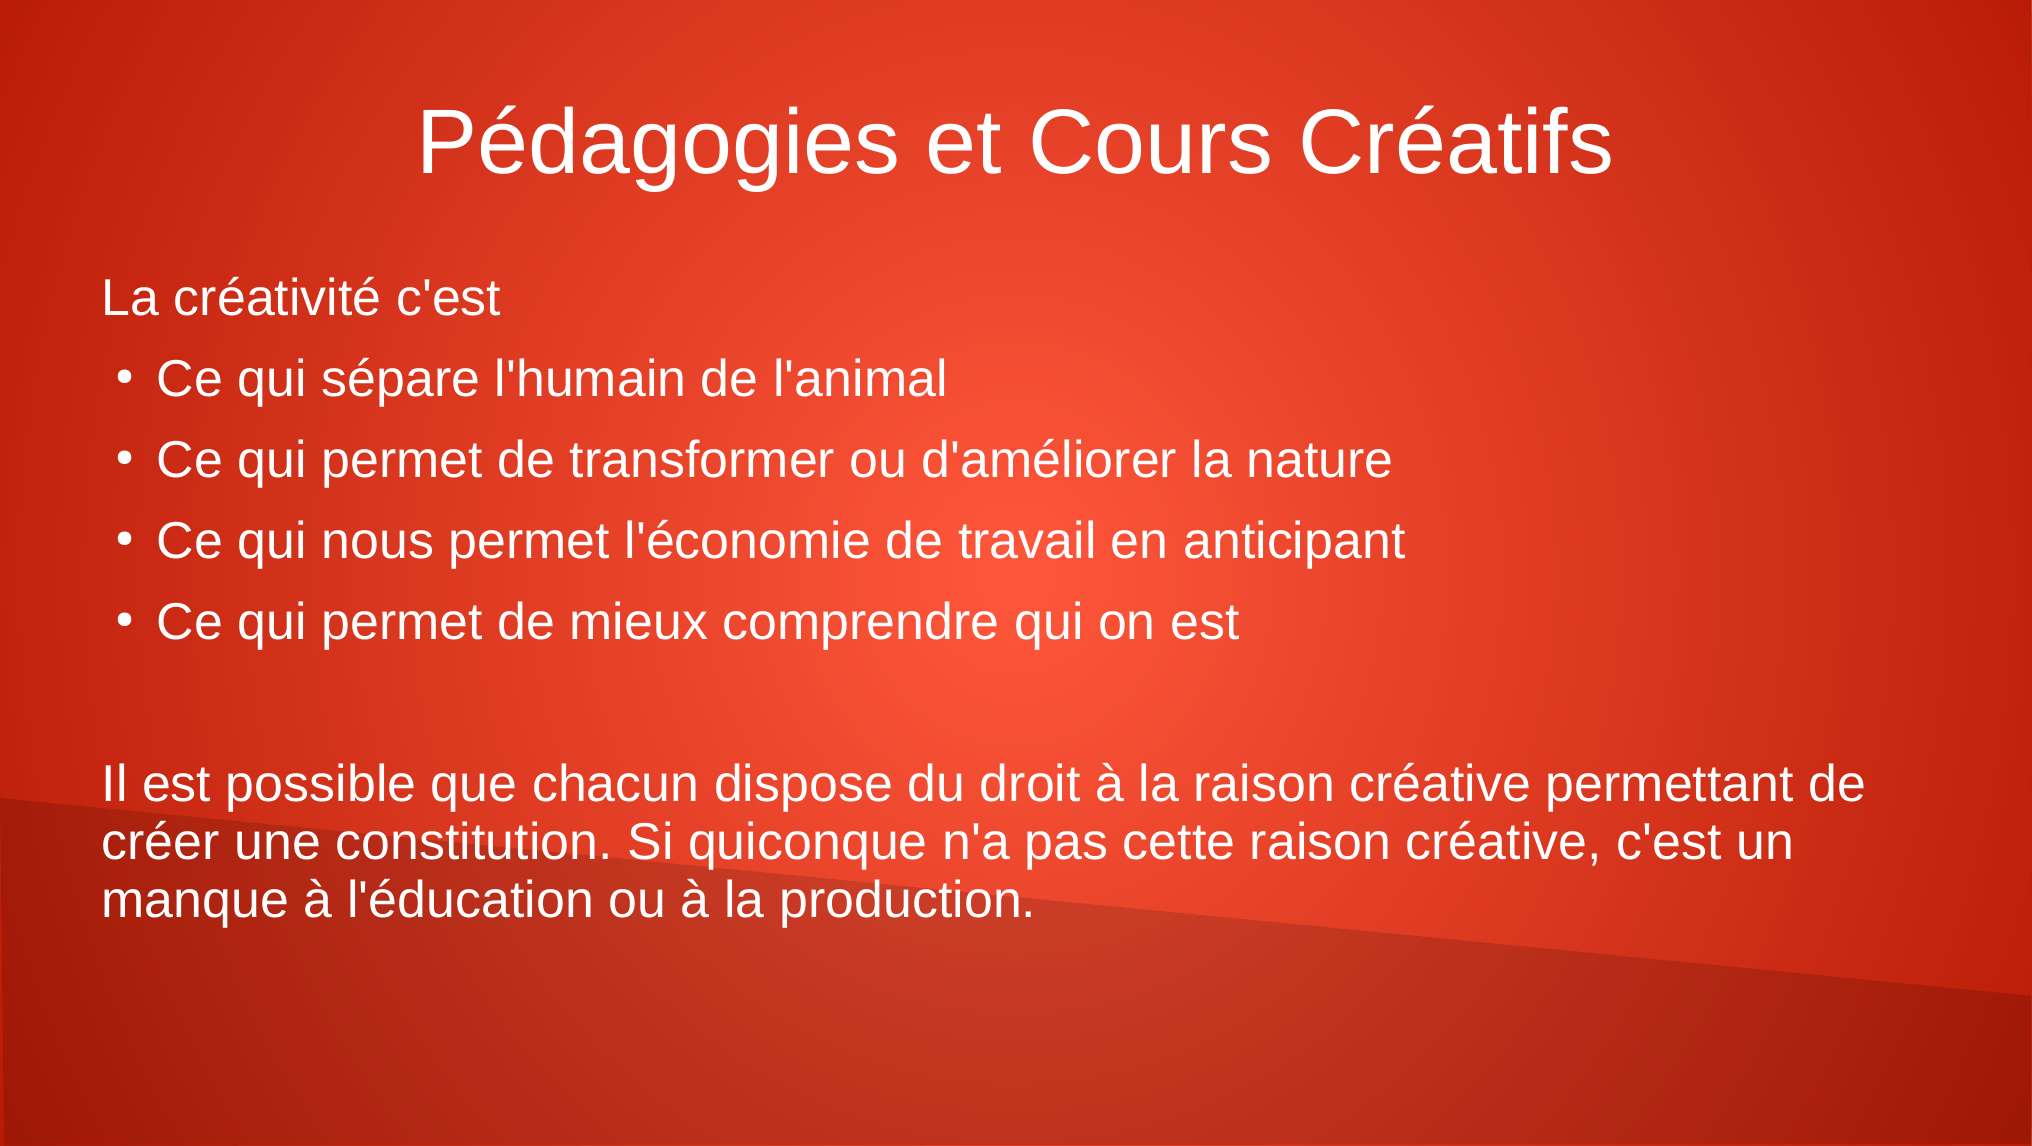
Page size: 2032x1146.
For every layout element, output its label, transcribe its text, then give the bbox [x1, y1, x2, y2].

list La créativité c'est Ce qui sépare l'humain de l'animal Ce qui permet de transformer ou d'améliorer la nature Ce qui nous permet l'économie de travail en anticipant Ce qui permet de mieux comprendre qui on est Il est possible que chacun dispose du droit à la raison créative permettant de créer une constitution. Si quiconque n'a pas cette raison créative, c'est un manque à l'éducation ou à la production. [101, 268, 1930, 933]
title Pédagogies et Cours Créatifs [101, 45, 1930, 237]
